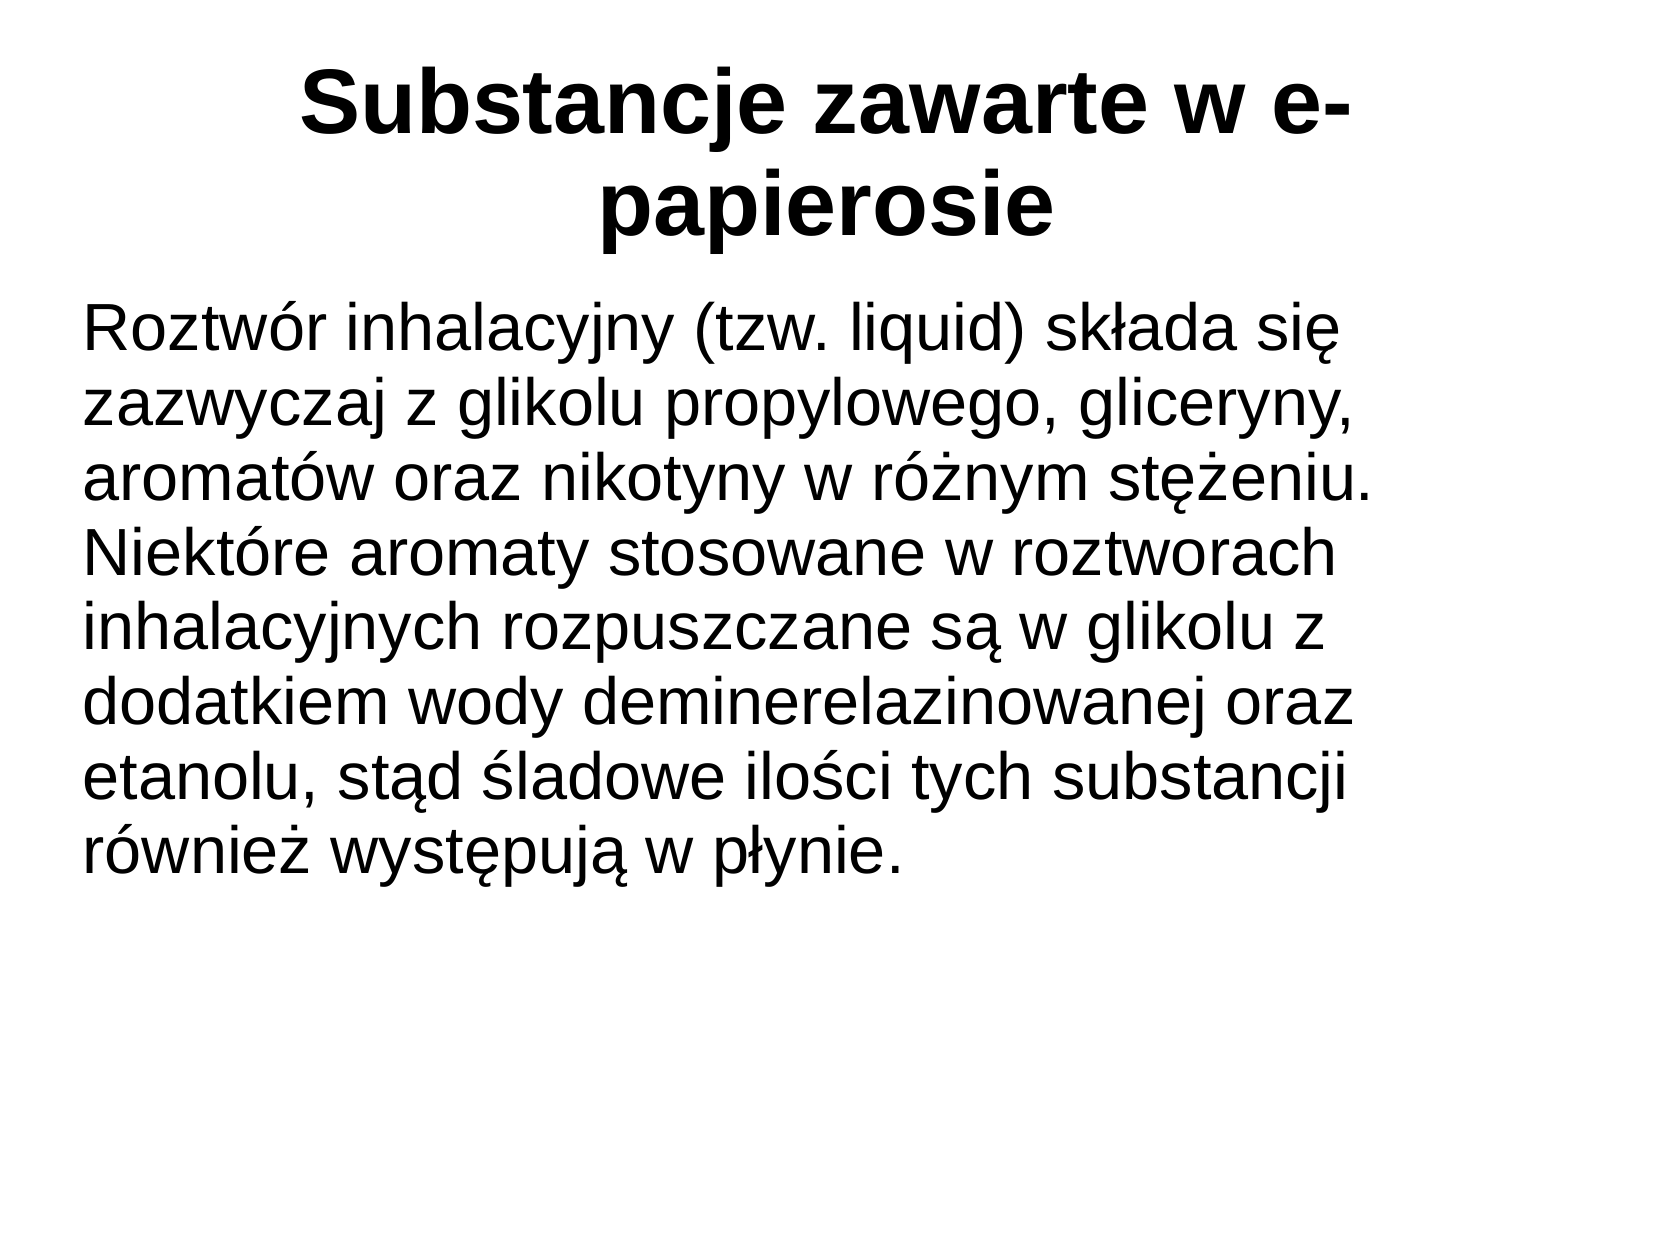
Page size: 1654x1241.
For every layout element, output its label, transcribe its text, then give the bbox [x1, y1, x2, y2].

list Roztwór inhalacyjny (tzw. liquid) składa się zazwyczaj z glikolu propylowego, gliceryny, aromatów oraz nikotyny w różnym stężeniu. Niektóre aromaty stosowane w roztworach inhalacyjnych rozpuszczane są w glikolu z dodatkiem wody deminerelazinowanej oraz etanolu, stąd śladowe ilości tych substancji również występują w płynie. [82, 290, 1571, 1109]
title Substancje zawarte w e- papierosie [82, 49, 1571, 257]
